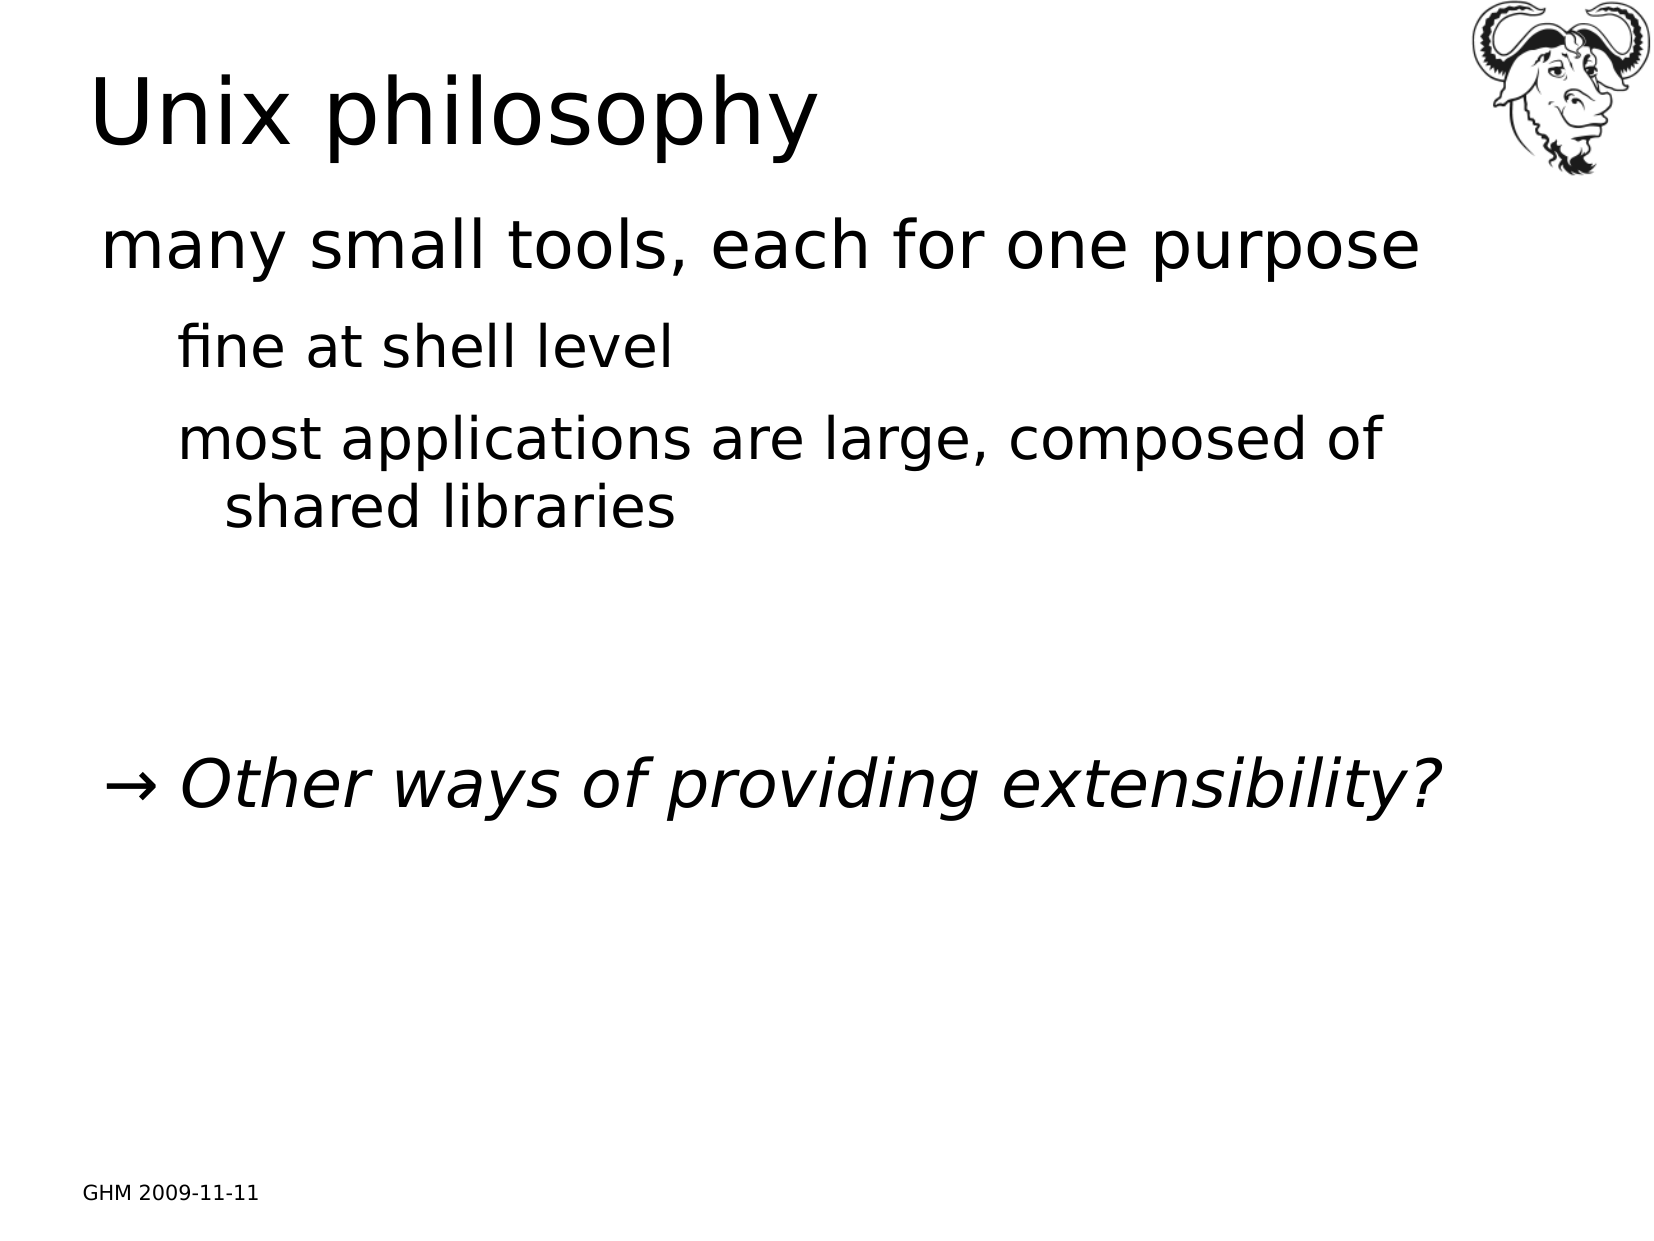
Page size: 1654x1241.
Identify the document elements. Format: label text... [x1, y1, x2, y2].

list many small tools, each for one purpose fine at shell level most applications are large, composed of shared libraries [82, 206, 1571, 1137]
text_box → Other ways of providing extensibility? [88, 738, 1477, 831]
title Unix philosophy [88, 56, 1388, 170]
picture [1469, 0, 1654, 178]
